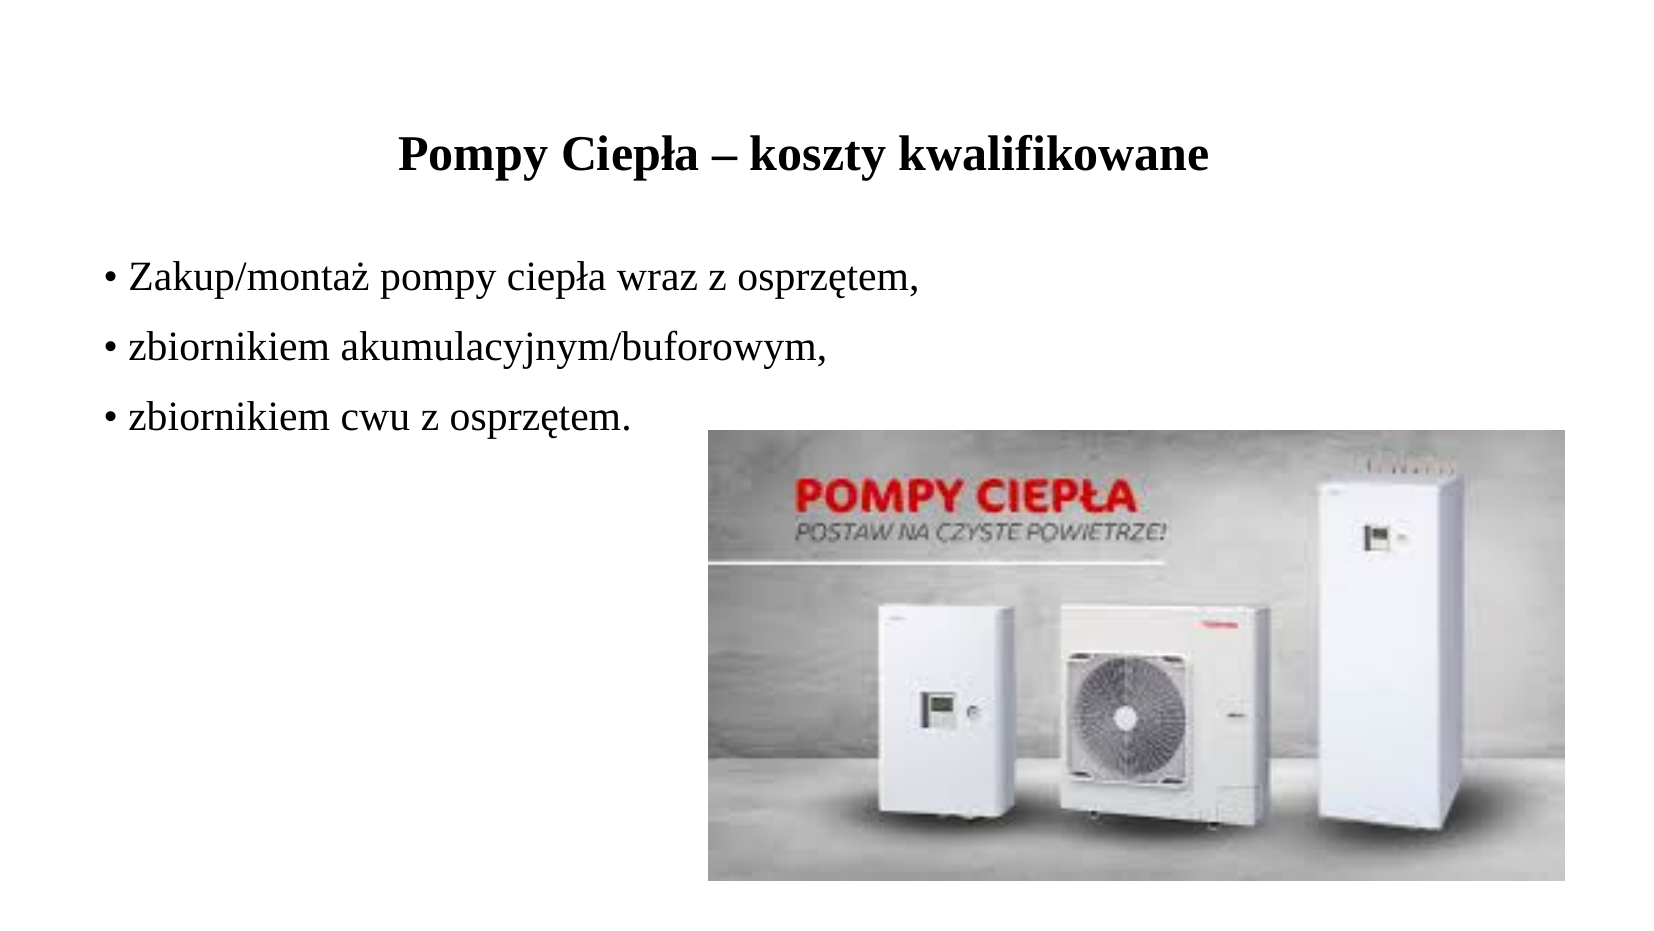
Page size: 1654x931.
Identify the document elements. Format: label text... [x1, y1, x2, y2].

text_box • Zakup/montaż pompy ciepła wraz z osprzętem, • zbiornikiem akumulacyjnym/buforowym, • zbiornikiem cwu z osprzętem. [88, 245, 1139, 562]
picture [708, 430, 1565, 881]
text_box Pompy Ciepła – koszty kwalifikowane [383, 118, 1315, 207]
